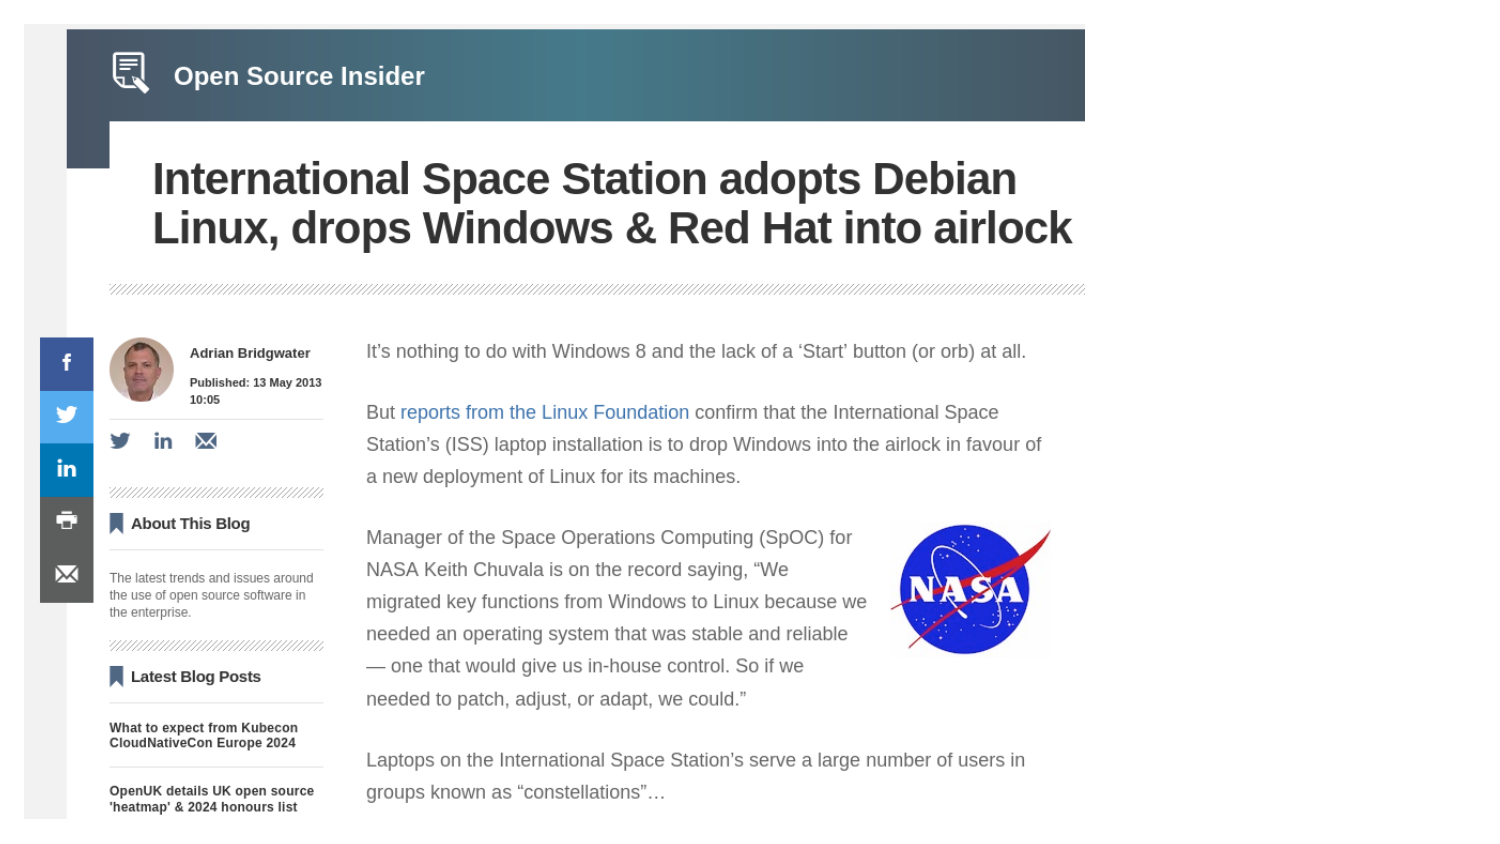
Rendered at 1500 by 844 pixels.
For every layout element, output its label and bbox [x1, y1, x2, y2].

picture [24, 24, 1085, 819]
